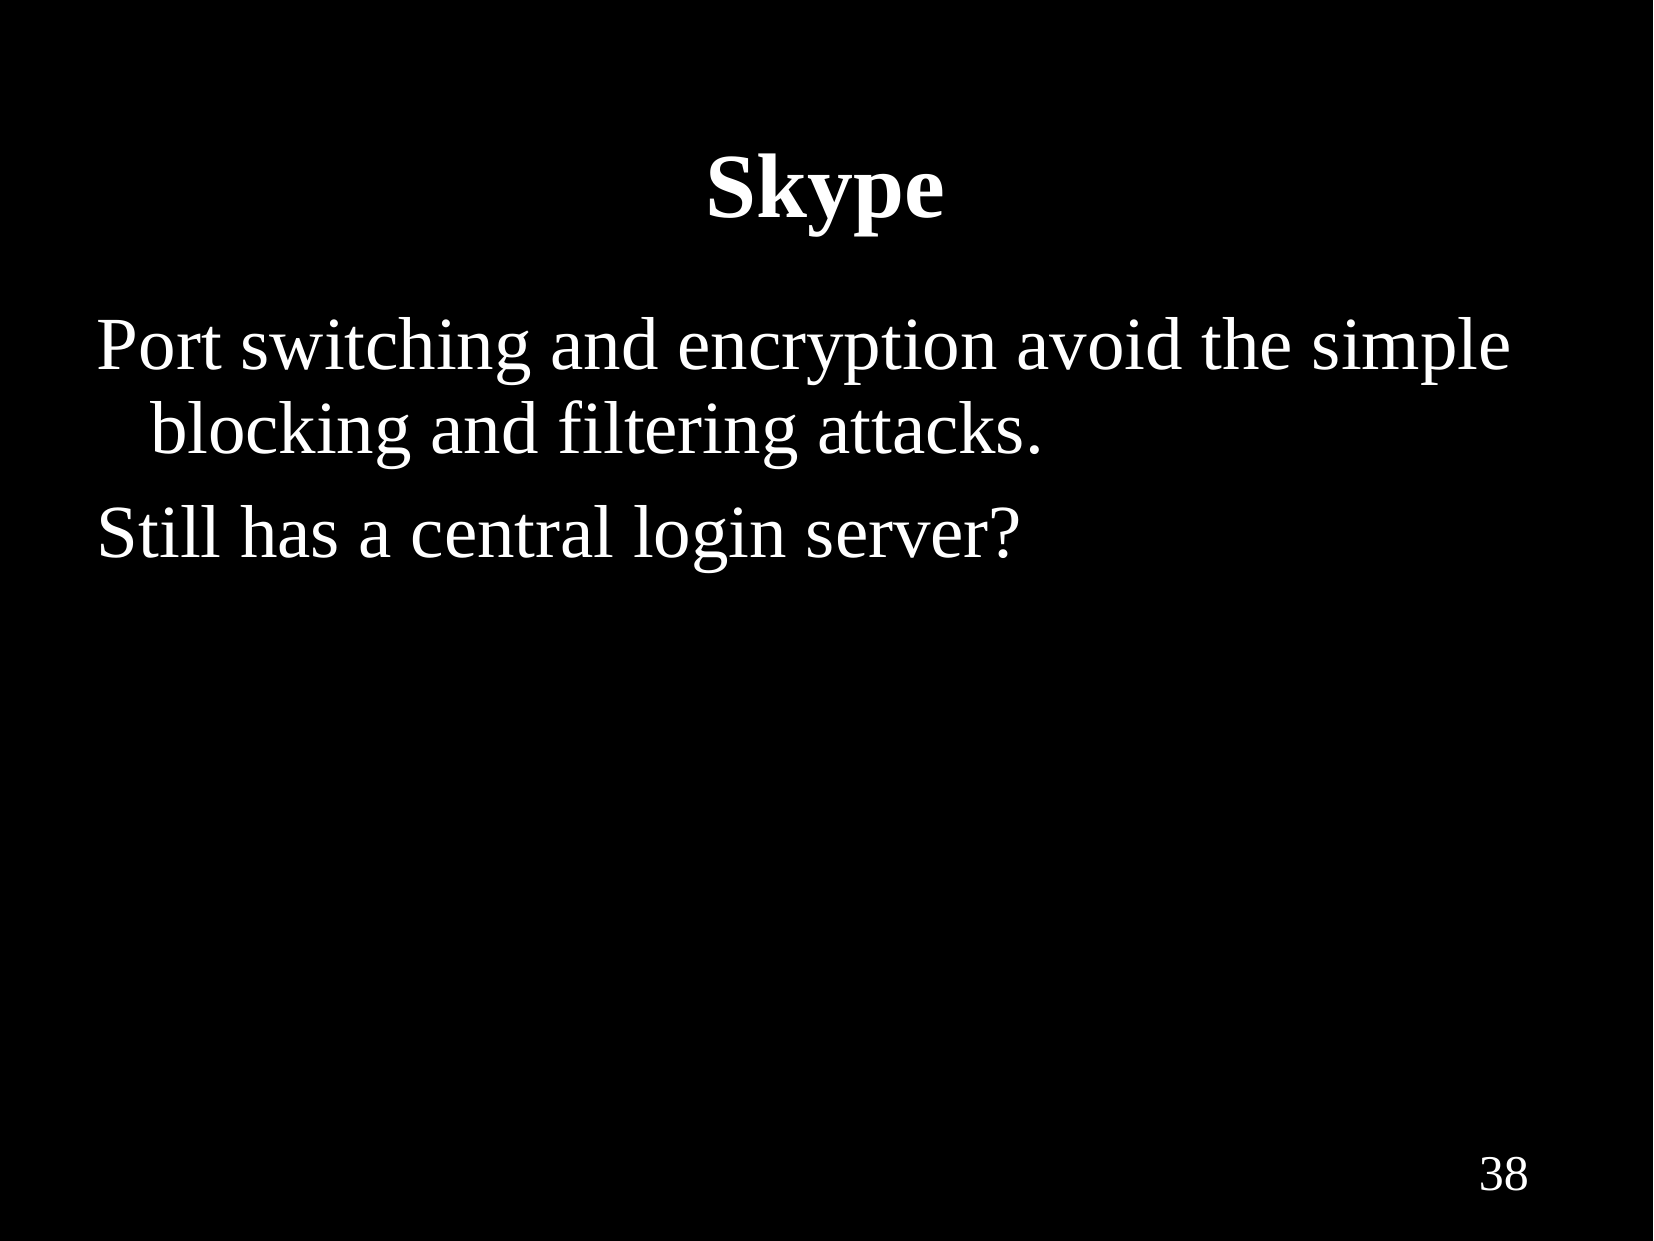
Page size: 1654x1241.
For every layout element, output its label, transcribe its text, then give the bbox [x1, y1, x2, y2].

list Port switching and encryption avoid the simple blocking and filtering attacks. Still has a central login server? [79, 303, 1570, 1093]
title Skype [119, 91, 1532, 282]
